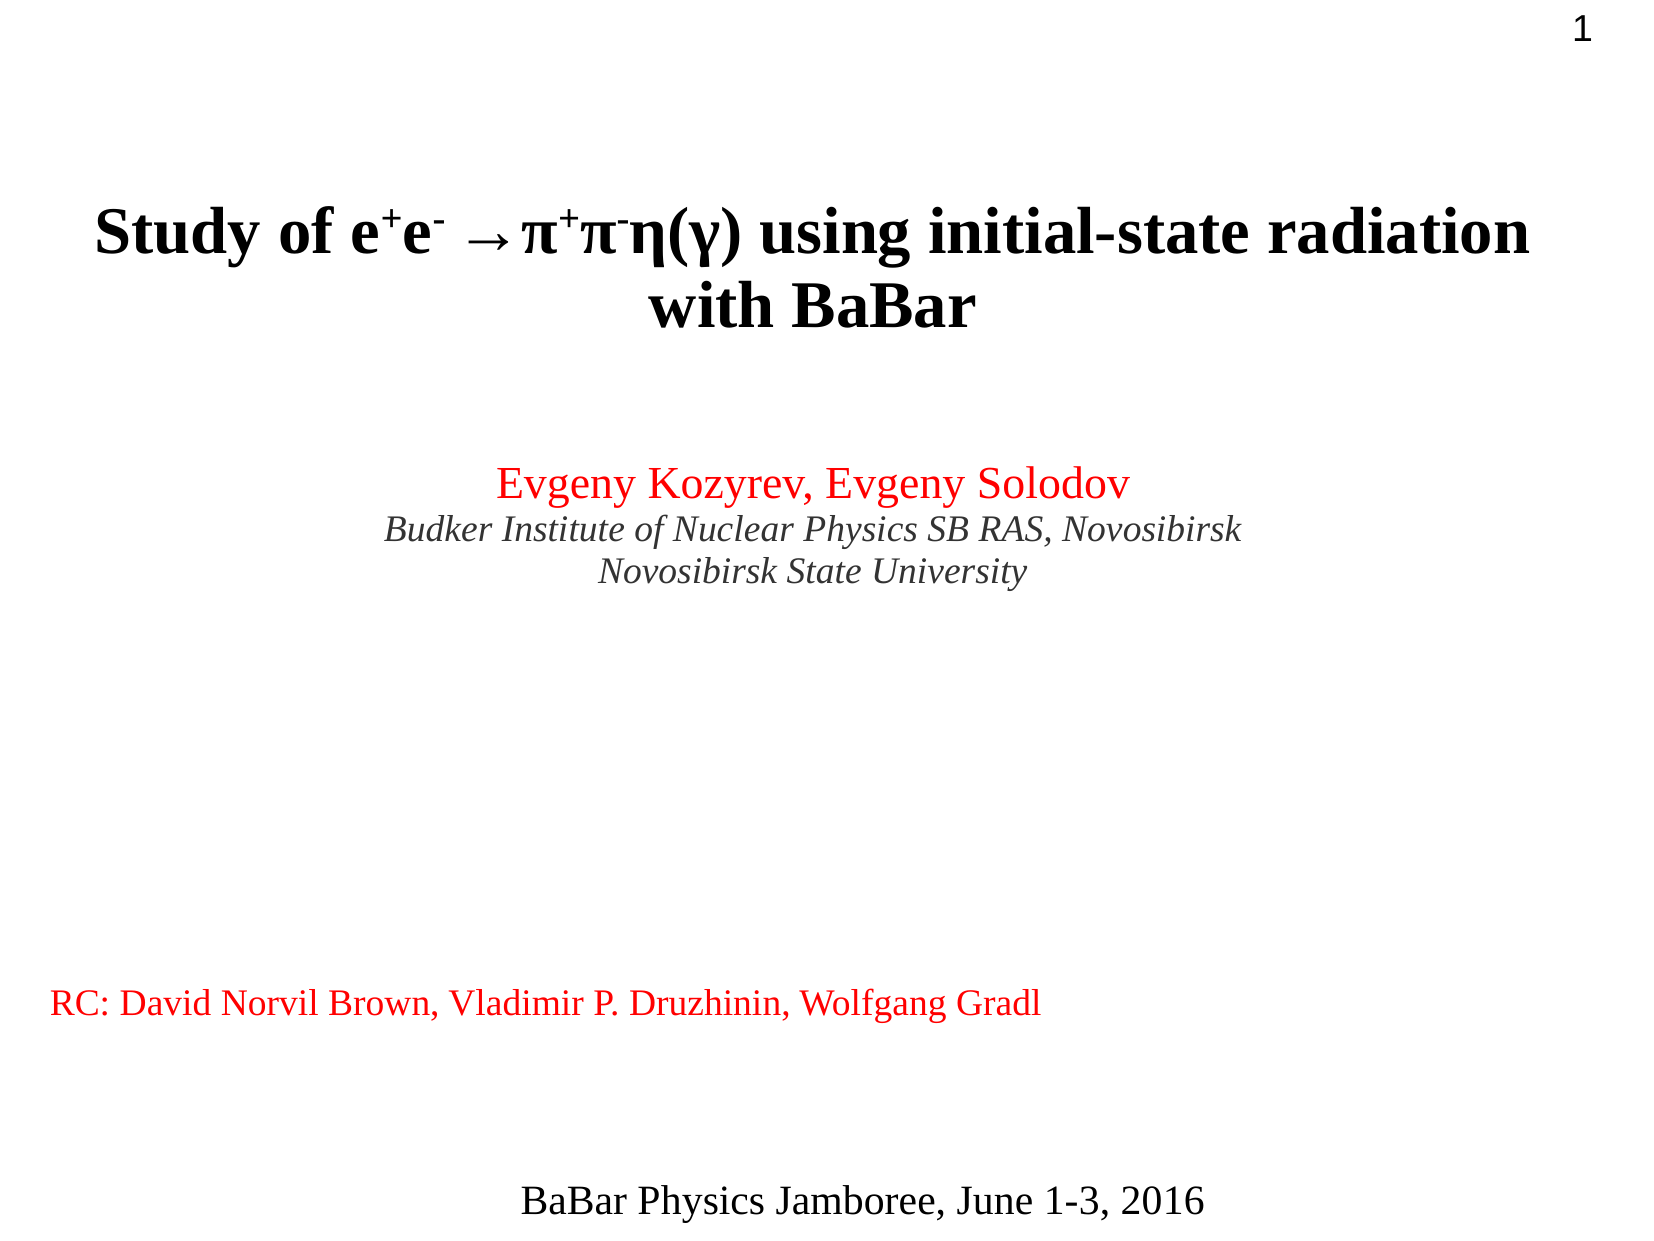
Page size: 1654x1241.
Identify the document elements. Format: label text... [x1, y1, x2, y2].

text_box BaBar Physics Jamboree, June 1-3, 2016 [505, 1170, 1436, 1241]
text_box 1 [1557, 0, 1654, 57]
subtitle Study of e+e- →π+π-η(γ) using initial-state radiation with BaBar Evgeny Kozyrev, Evgeny Solodov Budker Institute of Nuclear Physics SB RAS, Novosibirsk Novosibirsk State University [69, 0, 1558, 873]
text_box RC: David Norvil Brown, Vladimir P. Druzhinin, Wolfgang Gradl [35, 975, 1456, 1078]
